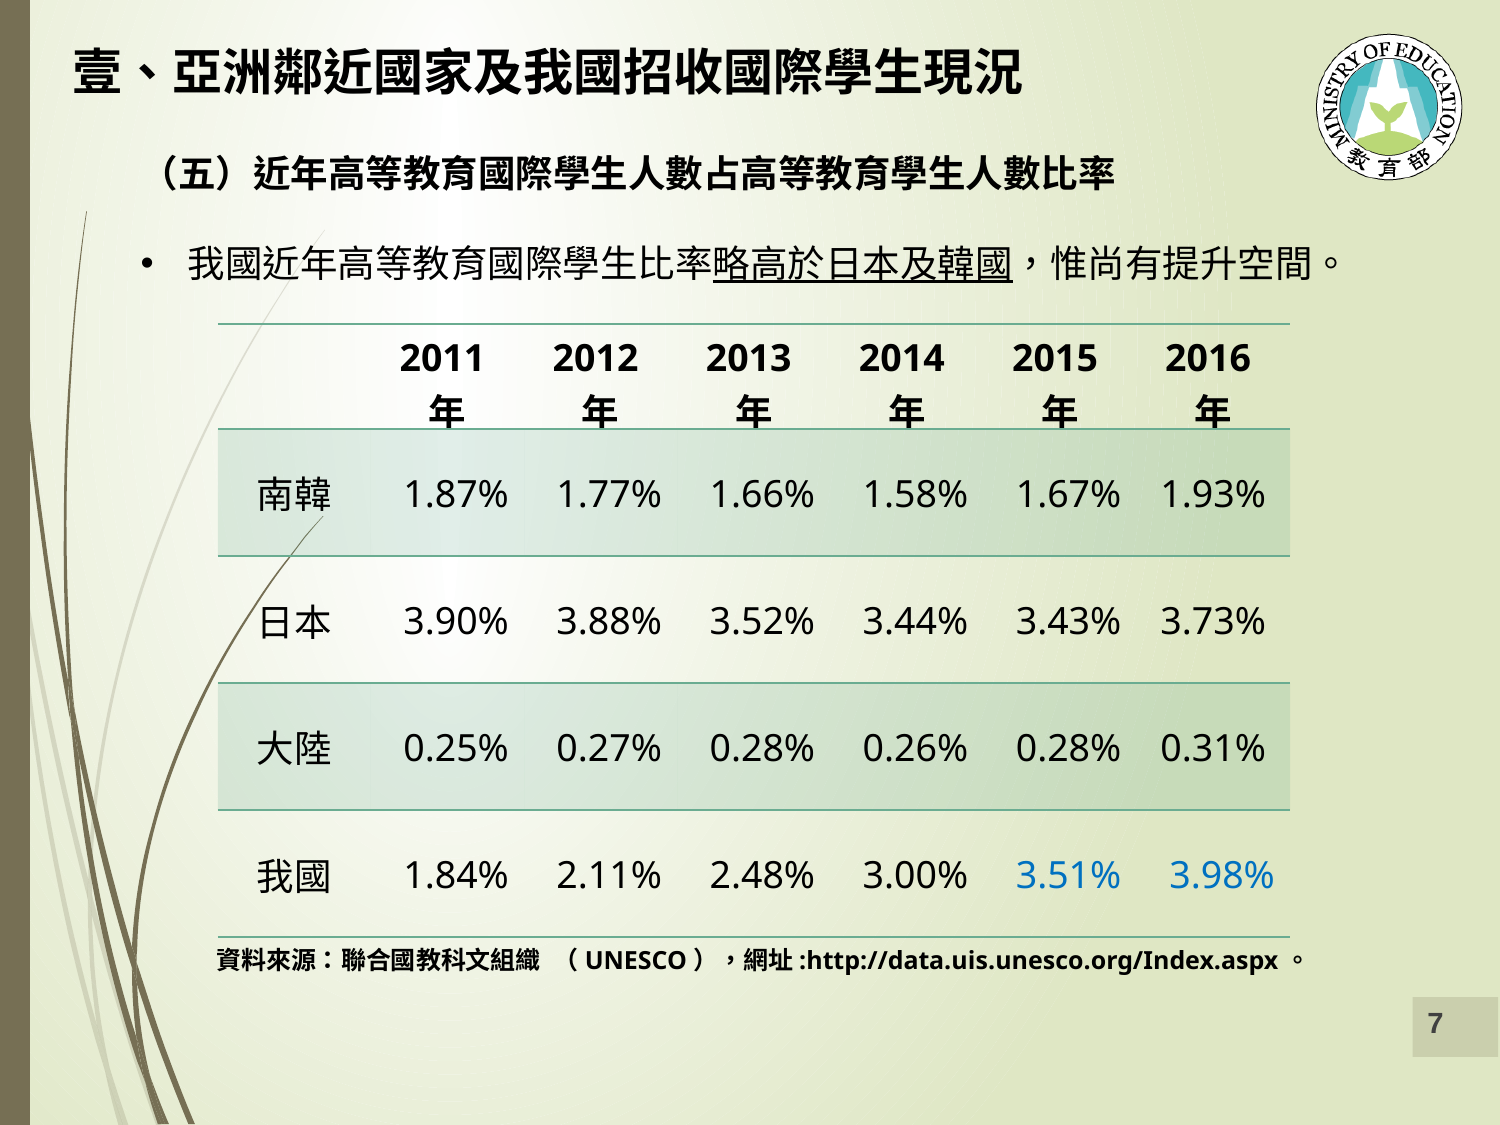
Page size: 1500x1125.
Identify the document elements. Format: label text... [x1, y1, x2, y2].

table_cell 0.27% [524, 684, 677, 809]
table_cell 0.31% [1137, 684, 1290, 809]
table_cell 1.87% [371, 430, 524, 555]
text_box 資料來源：聯合國教科文組織 （UNESCO），網址:http://data.uis.unesco.org/Index.aspx。 [183, 937, 1325, 982]
table_header 2013年 [677, 325, 830, 428]
table_cell 大陸 [218, 684, 371, 809]
table_cell 日本 [218, 557, 371, 682]
table_cell 3.90% [371, 557, 524, 682]
table_header 2015年 [984, 325, 1137, 428]
table_header 2014年 [830, 325, 984, 428]
table_cell 1.93% [1137, 430, 1290, 555]
table_cell 南韓 [218, 430, 371, 555]
table_header 2016年 [1137, 325, 1290, 428]
table_cell 3.43% [984, 557, 1137, 682]
picture [1305, 30, 1469, 184]
table_cell 我國 [218, 811, 371, 936]
table_cell 0.28% [677, 684, 830, 809]
table_cell 3.98% [1137, 811, 1290, 936]
table_header [218, 325, 371, 428]
table_cell 1.77% [524, 430, 677, 555]
table_cell 3.51% [984, 811, 1137, 936]
text_box 壹、亞洲鄰近國家及我國招收國際學生現況 [58, 33, 1156, 109]
slide_number <編號> [1412, 997, 1499, 1057]
table_cell 2.11% [524, 811, 677, 936]
table_cell 3.88% [524, 557, 677, 682]
table_cell 3.52% [677, 557, 830, 682]
table_cell 2.48% [677, 811, 830, 936]
table_header 2011年 [371, 325, 524, 428]
table_cell 1.84% [371, 811, 524, 936]
table_cell 3.00% [830, 811, 984, 936]
text_box （五）近年高等教育國際學生人數占高等教育學生人數比率 我國近年高等教育國際學生比率略高於日本及韓國，惟尚有提升空間。 [125, 142, 1429, 293]
table_cell 0.25% [371, 684, 524, 809]
table_header 2012年 [524, 325, 677, 428]
table_cell 1.58% [830, 430, 984, 555]
table_cell 3.44% [830, 557, 984, 682]
table_cell 1.67% [984, 430, 1137, 555]
table_cell 3.73% [1137, 557, 1290, 682]
table_cell 0.28% [984, 684, 1137, 809]
table_cell 1.66% [677, 430, 830, 555]
table_cell 0.26% [830, 684, 984, 809]
